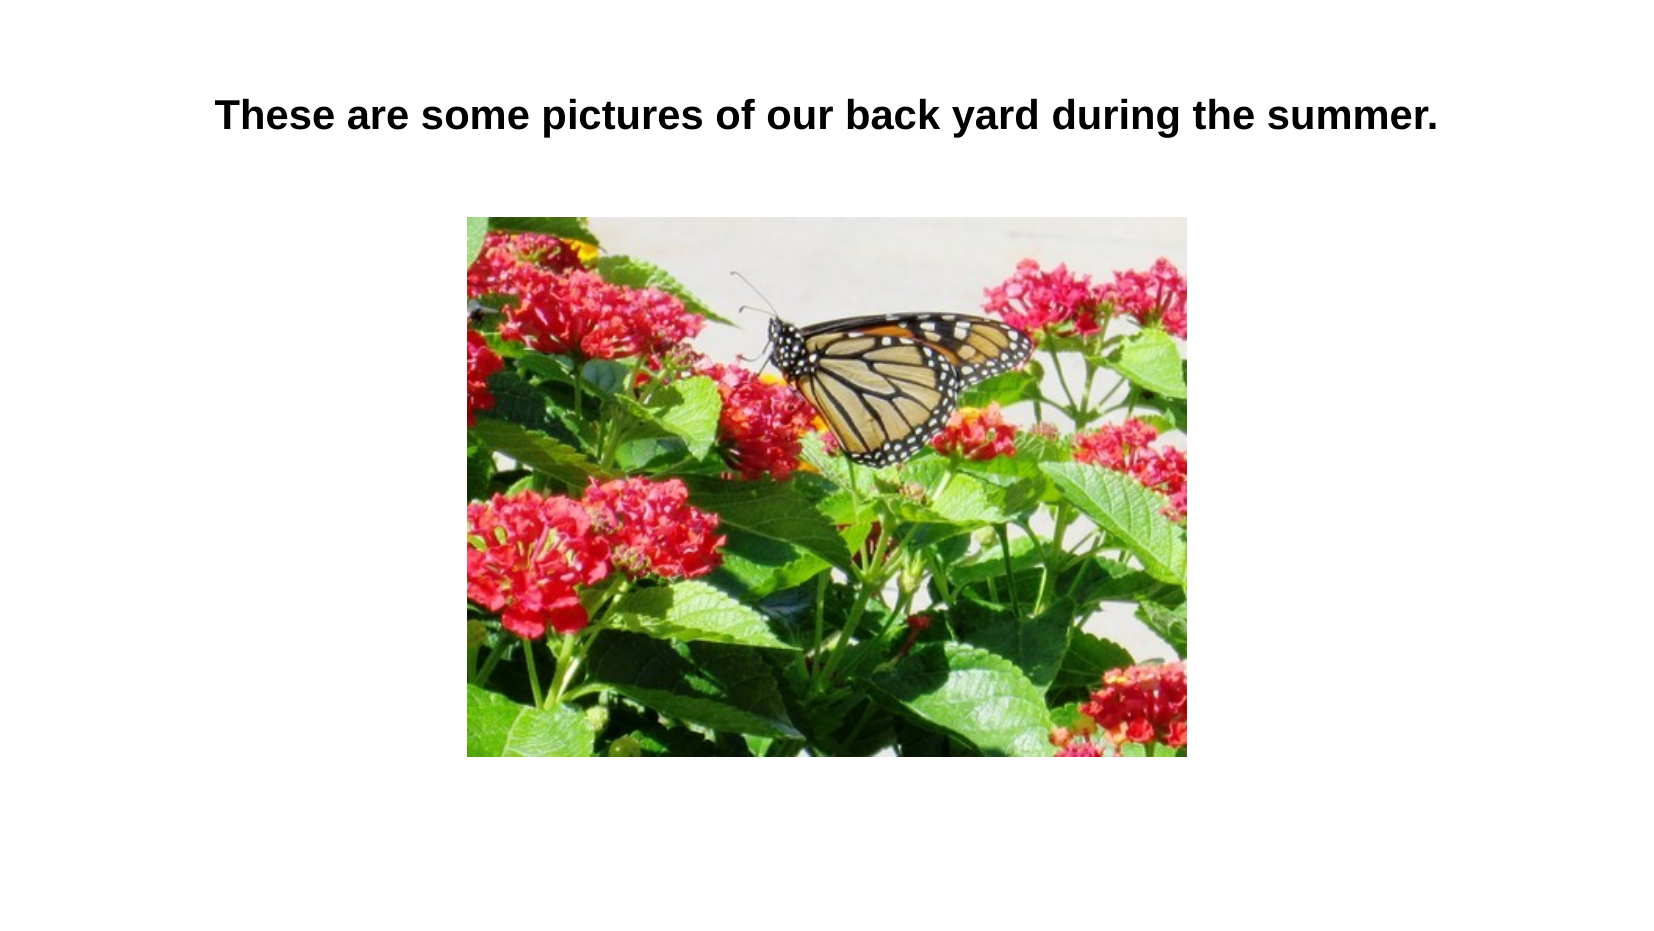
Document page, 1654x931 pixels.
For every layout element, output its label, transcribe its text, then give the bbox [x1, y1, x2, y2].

title These are some pictures of our back yard during the summer. [82, 12, 1571, 218]
picture [467, 217, 1187, 758]
